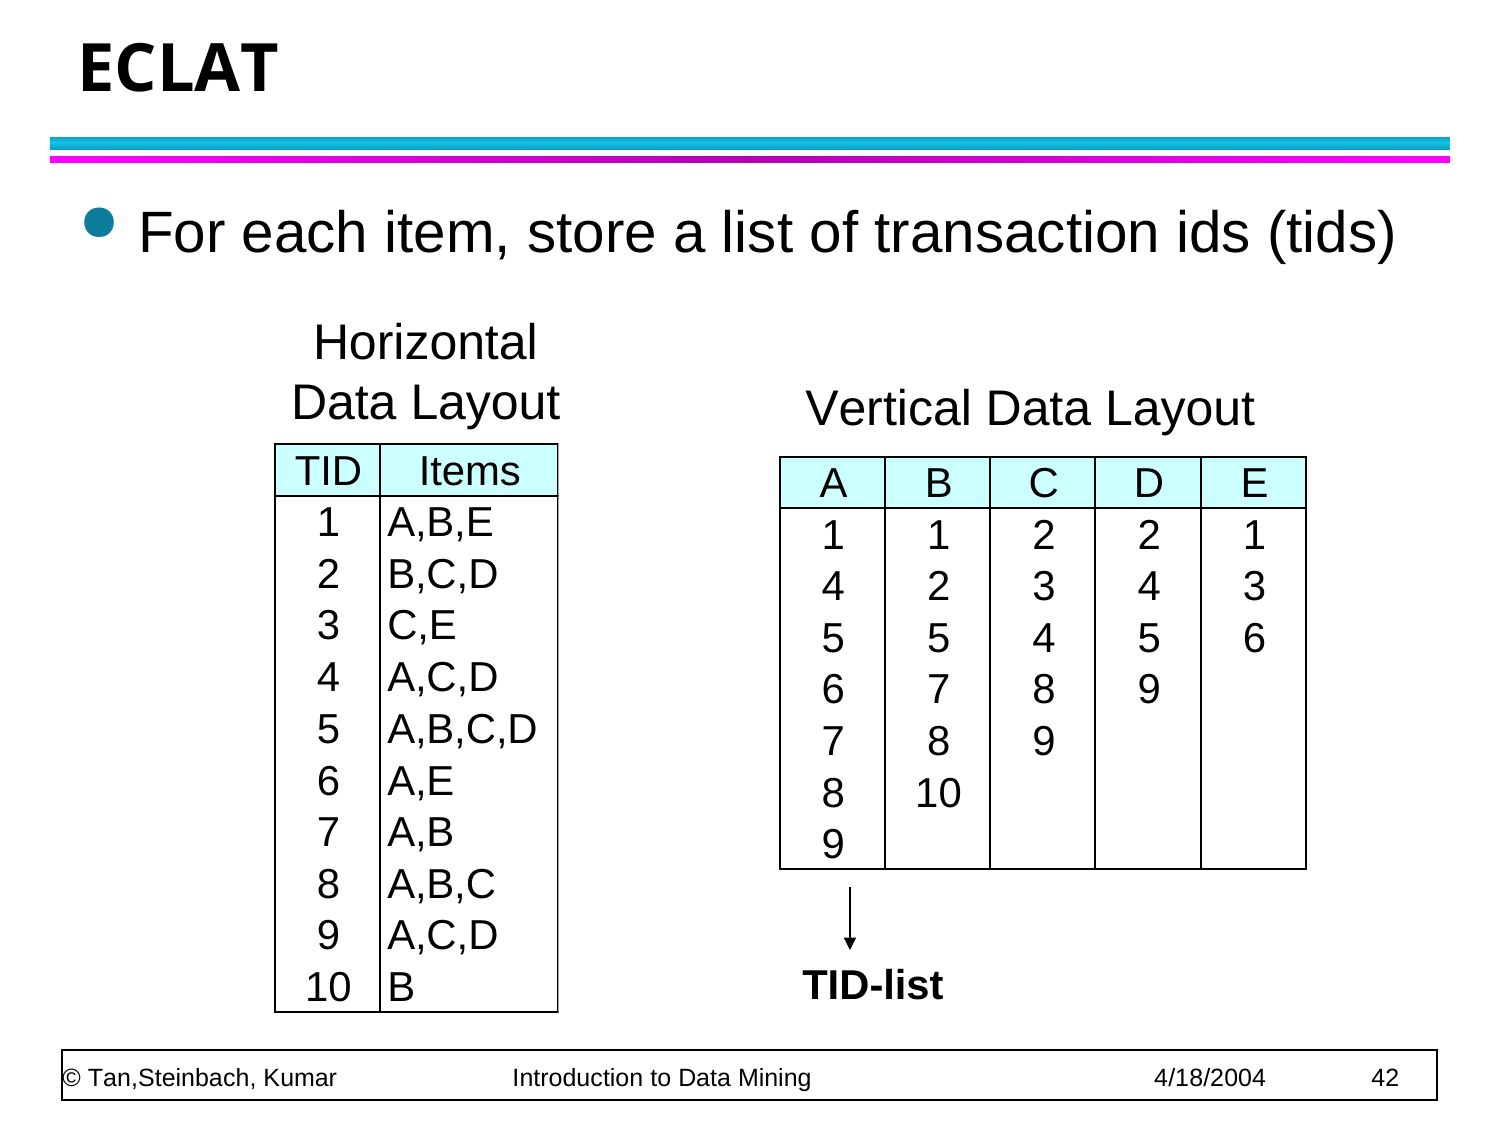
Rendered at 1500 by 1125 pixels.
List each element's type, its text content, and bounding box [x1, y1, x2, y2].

list For each item, store a list of transaction ids (tids) [67, 187, 1432, 1038]
text_box TID-list [787, 950, 976, 1016]
chart [774, 350, 1311, 874]
title ECLAT [62, 22, 1421, 113]
chart [262, 312, 590, 1016]
